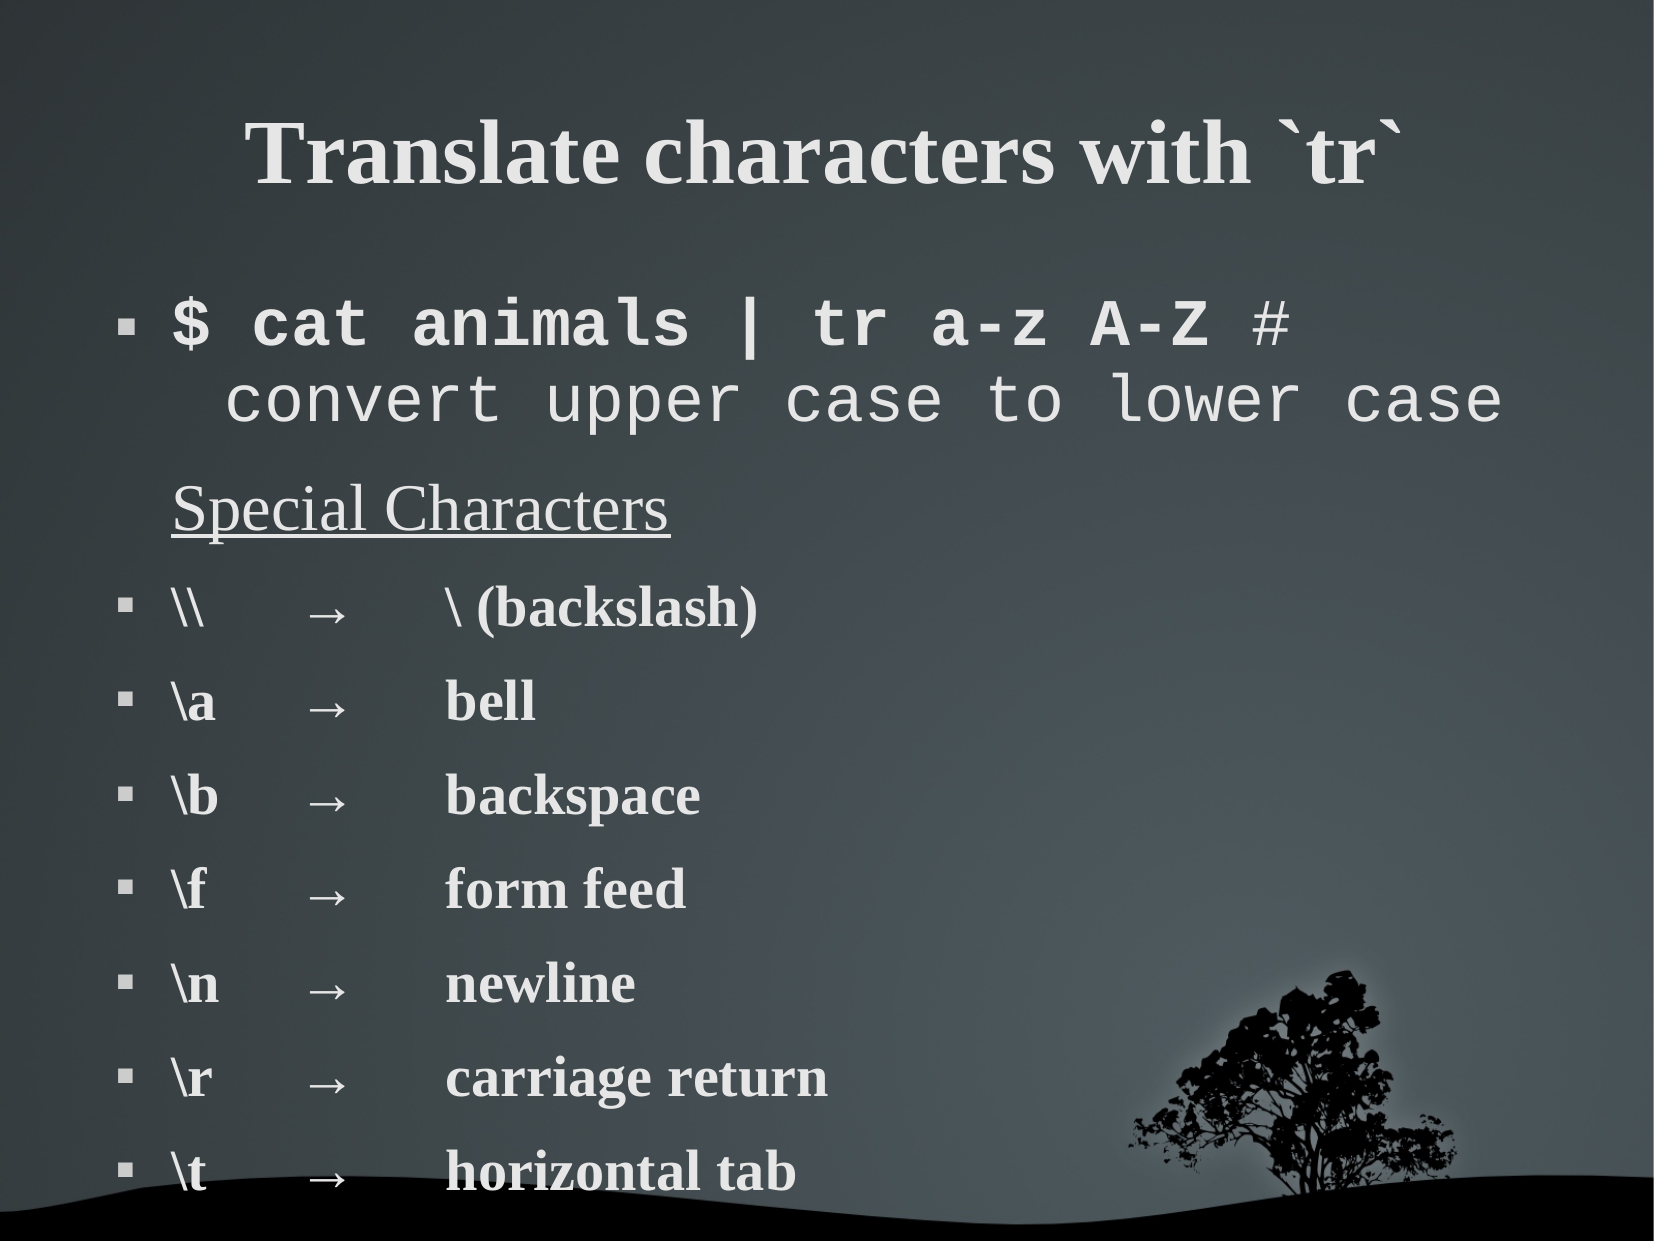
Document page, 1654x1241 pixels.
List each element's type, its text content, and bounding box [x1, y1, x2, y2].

title Translate characters with `tr` [82, 49, 1571, 257]
list $ cat animals | tr a-z A-Z # convert upper case to lower case Special Characters \\ → \ (backslash) \a → bell \b → backspace \f → form feed \n → newline \r → carriage return \t → horizontal tab \v → vertical tab [82, 290, 1569, 1241]
picture [0, 0, 1654, 1241]
